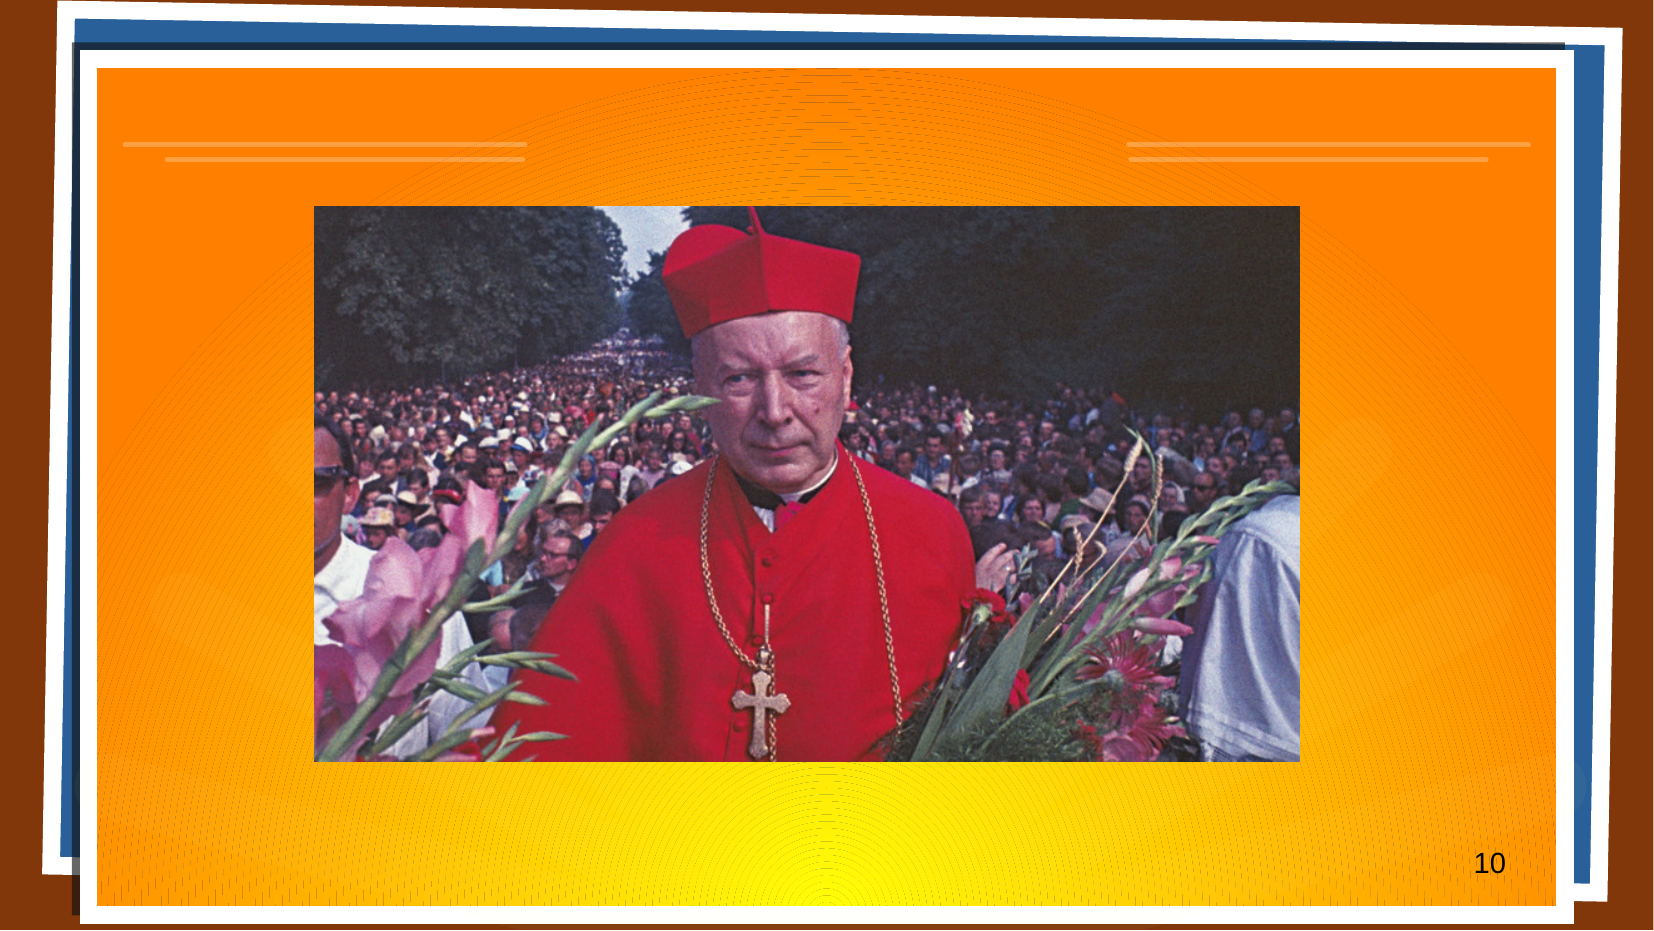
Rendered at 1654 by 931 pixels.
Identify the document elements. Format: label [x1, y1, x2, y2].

picture [314, 206, 1300, 762]
